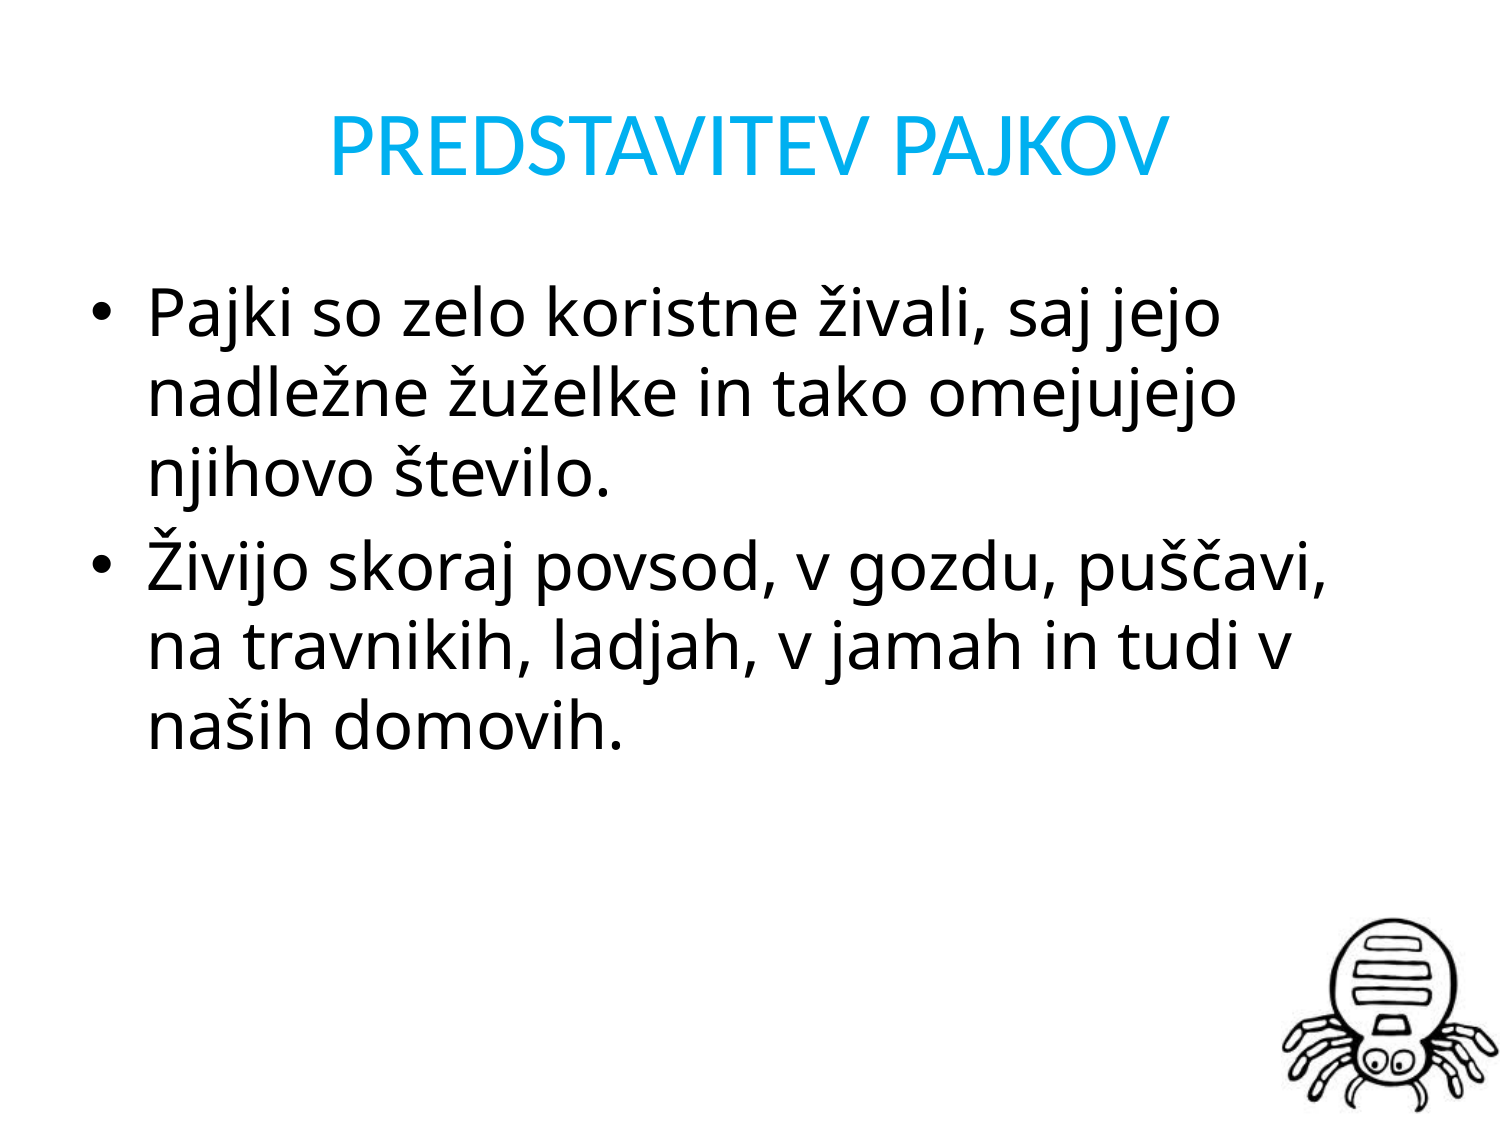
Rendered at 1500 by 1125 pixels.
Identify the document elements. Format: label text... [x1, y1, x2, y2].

picture [1281, 906, 1500, 1125]
title PREDSTAVITEV PAJKOV [75, 45, 1425, 233]
list Pajki so zelo koristne živali, saj jejo nadležne žuželke in tako omejujejo njihovo število. Živijo skoraj povsod, v gozdu, puščavi, na travnikih, ladjah, v jamah in tudi v naših domovih. [75, 262, 1425, 1005]
